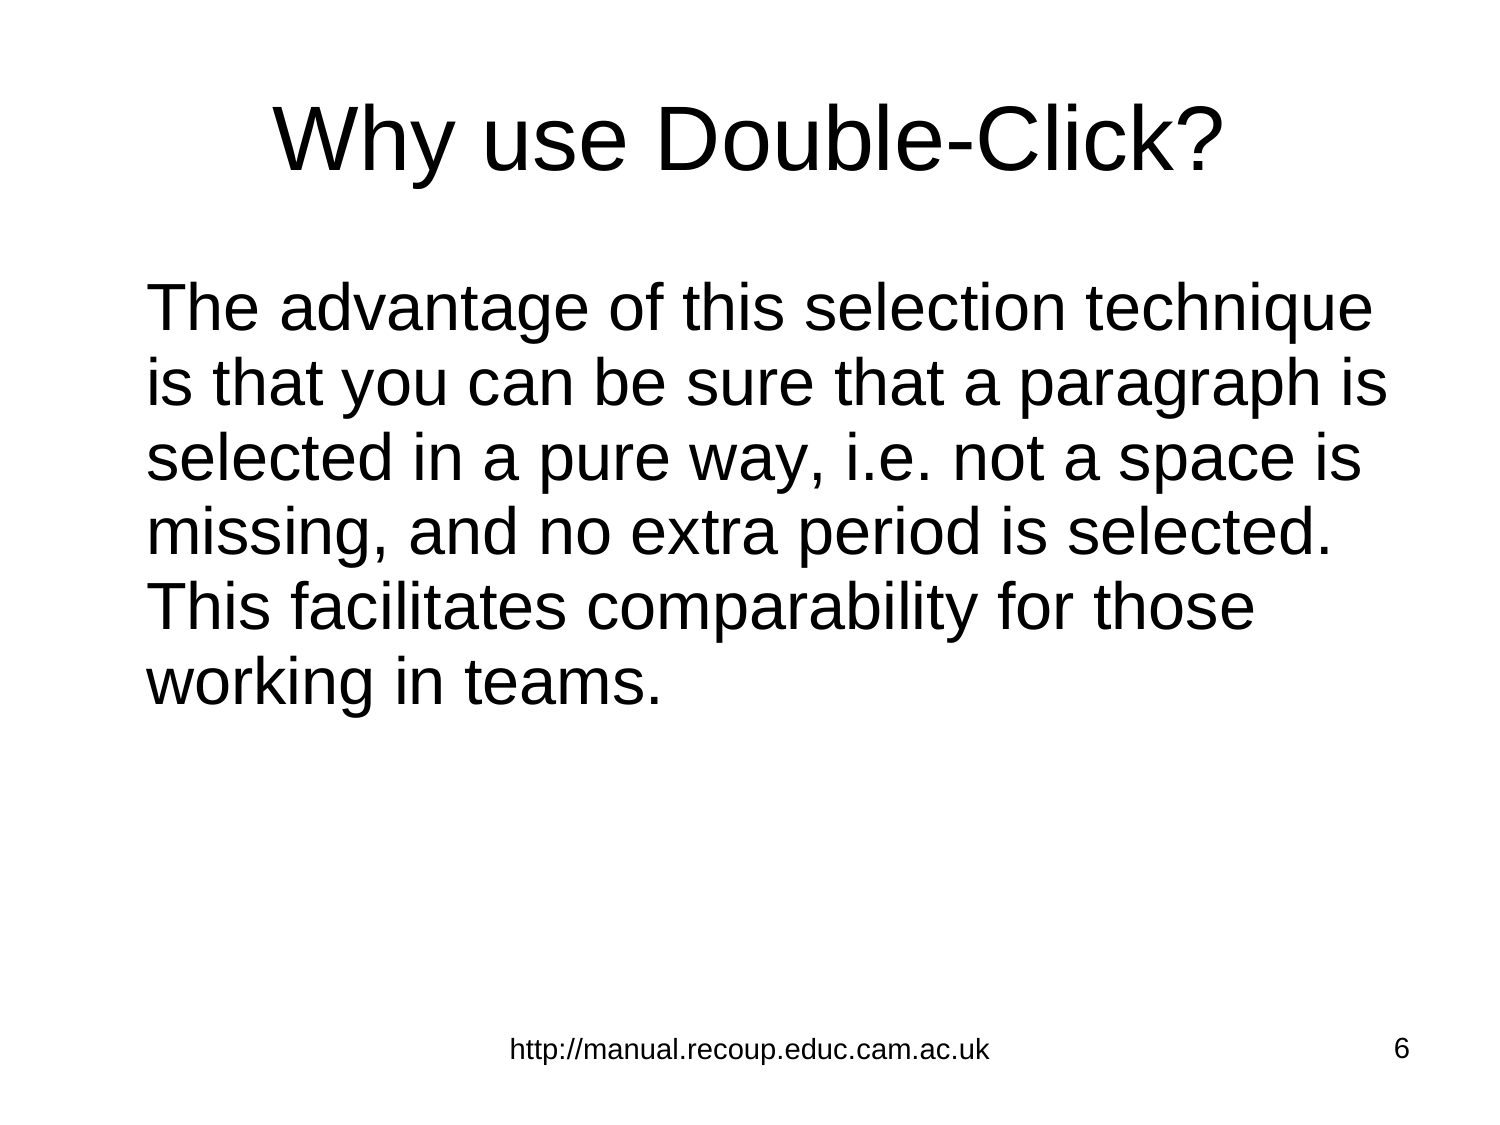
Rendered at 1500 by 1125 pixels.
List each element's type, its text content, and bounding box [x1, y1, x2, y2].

title Why use Double-Click? [75, 45, 1426, 233]
list The advantage of this selection technique is that you can be sure that a paragraph is selected in a pure way, i.e. not a space is missing, and no extra period is selected. This facilitates comparability for those working in teams. [75, 262, 1426, 1006]
